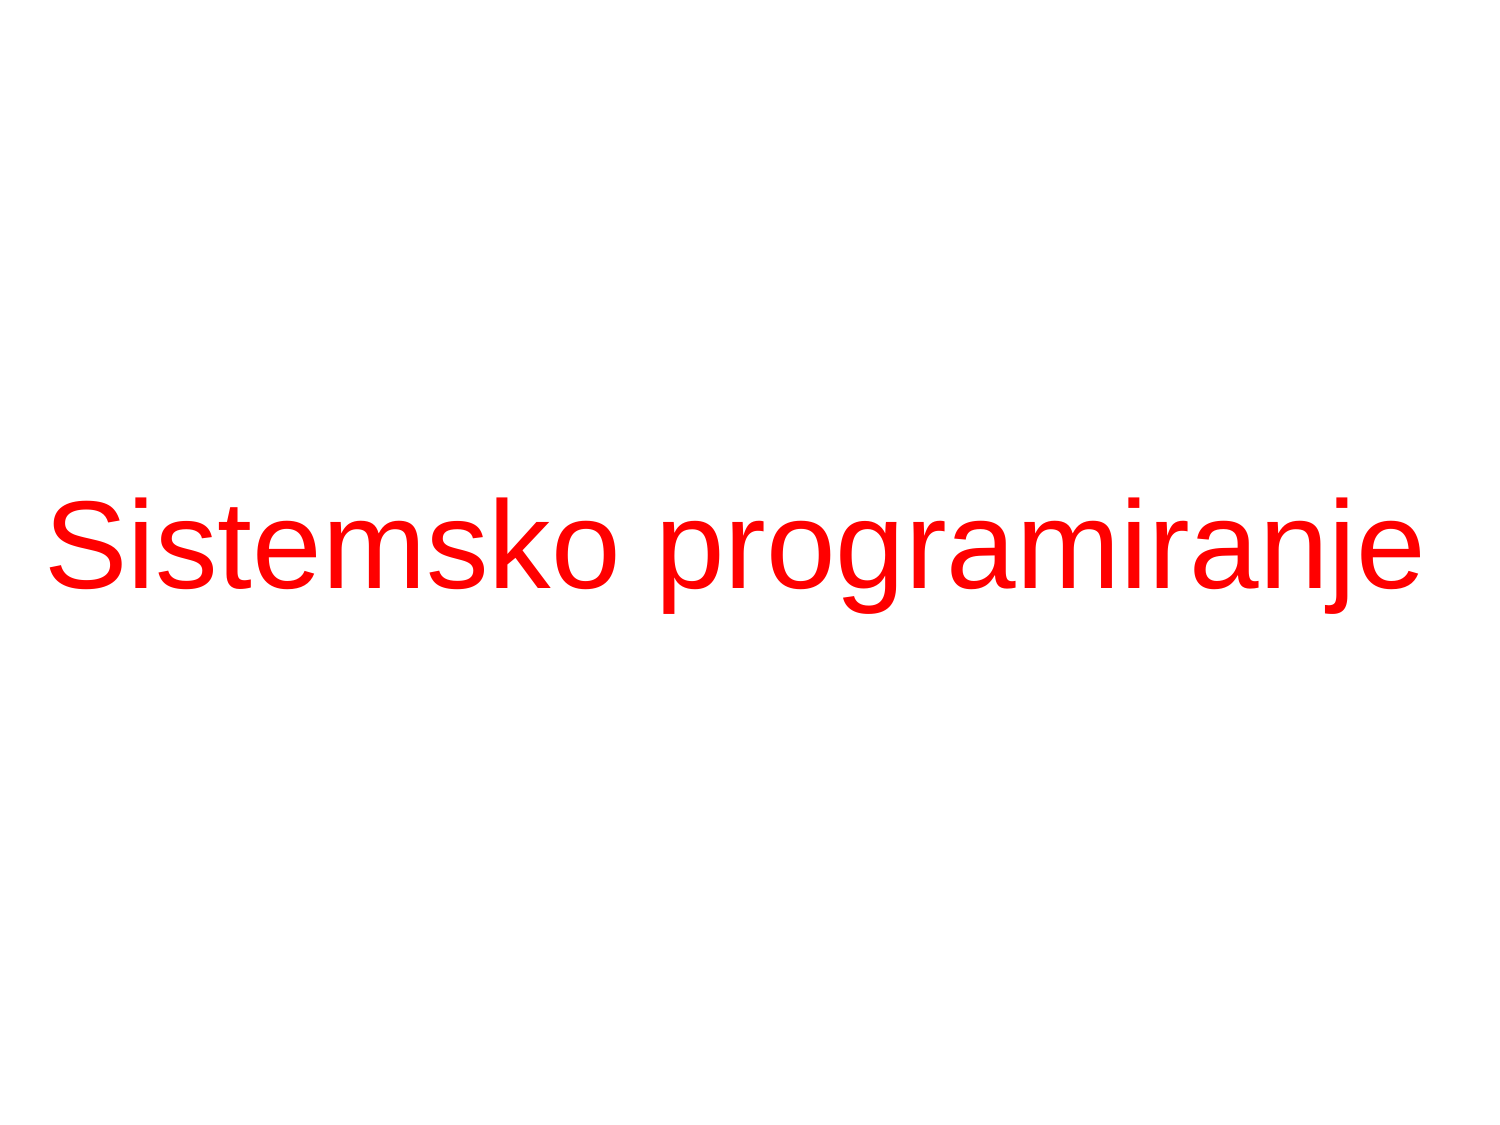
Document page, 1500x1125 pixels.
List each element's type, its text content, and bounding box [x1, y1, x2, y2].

text_box Sistemsko programiranje [29, 456, 1443, 622]
